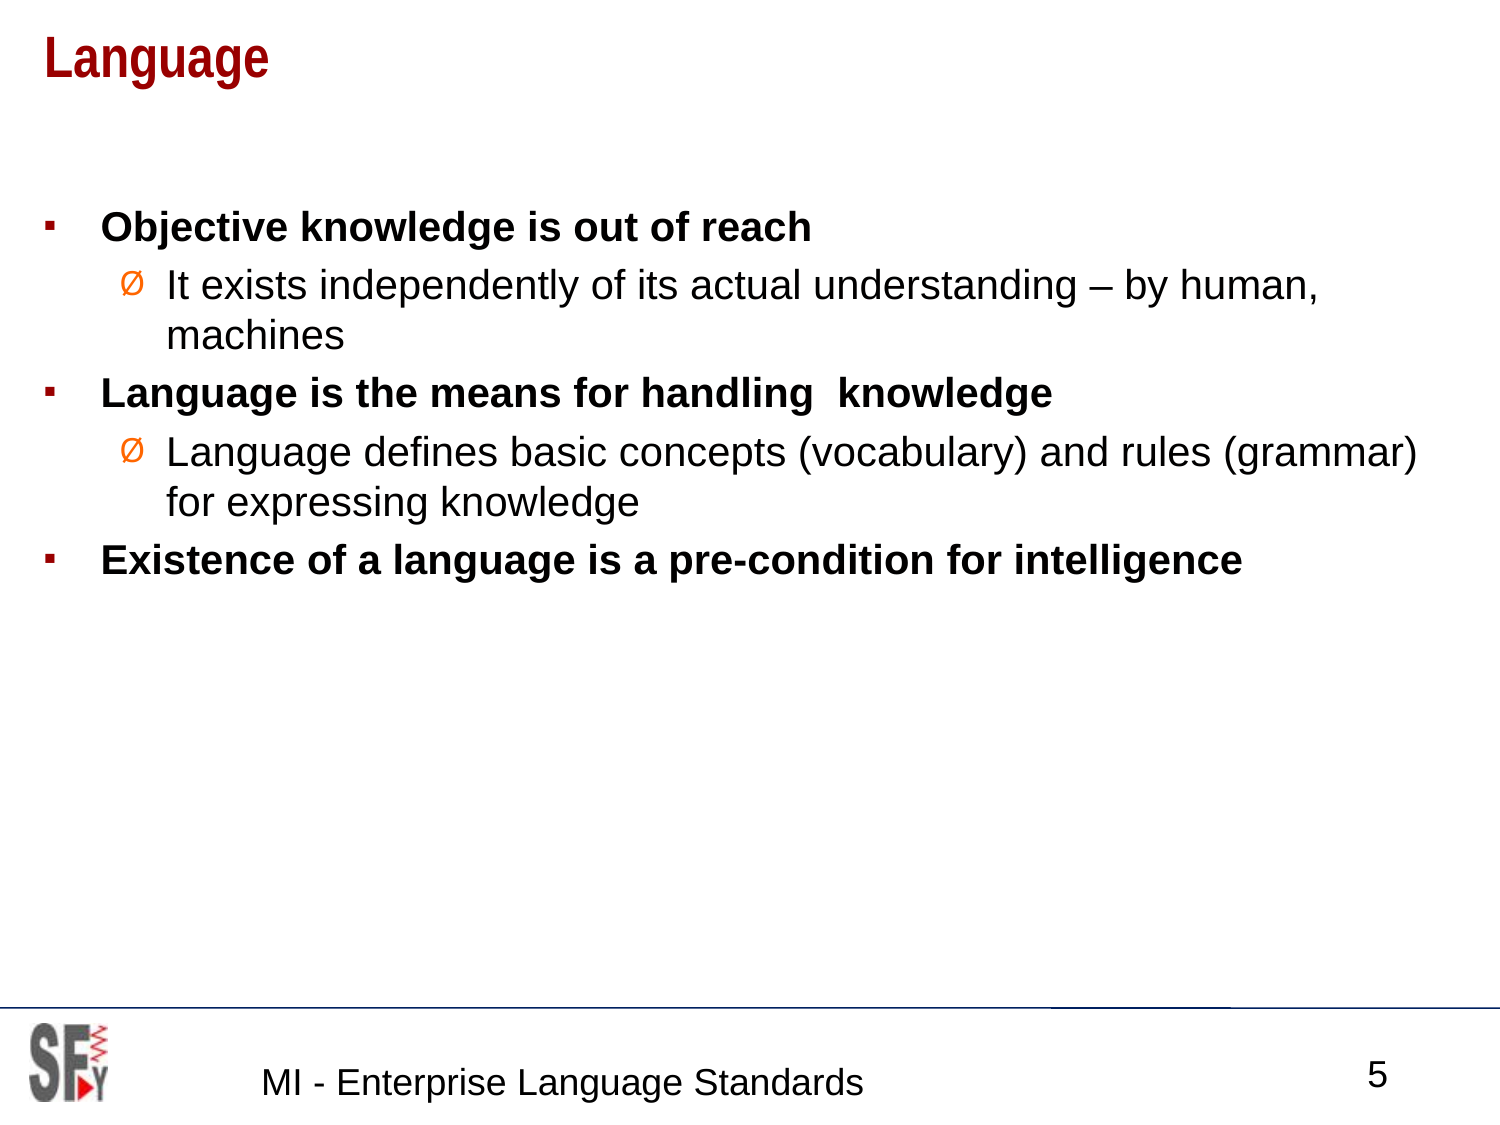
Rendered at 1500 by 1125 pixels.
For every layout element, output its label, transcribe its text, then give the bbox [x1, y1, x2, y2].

list Objective knowledge is out of reach It exists independently of its actual understanding – by human, machines Language is the means for handling knowledge Language defines basic concepts (vocabulary) and rules (grammar) for expressing knowledge Existence of a language is a pre-condition for intelligence [29, 184, 1471, 950]
footer MI - Enterprise Language Standards [246, 1042, 1266, 1103]
picture [29, 1023, 108, 1102]
title Language [29, 12, 1471, 184]
slide_number <numéro> [1352, 1034, 1490, 1103]
